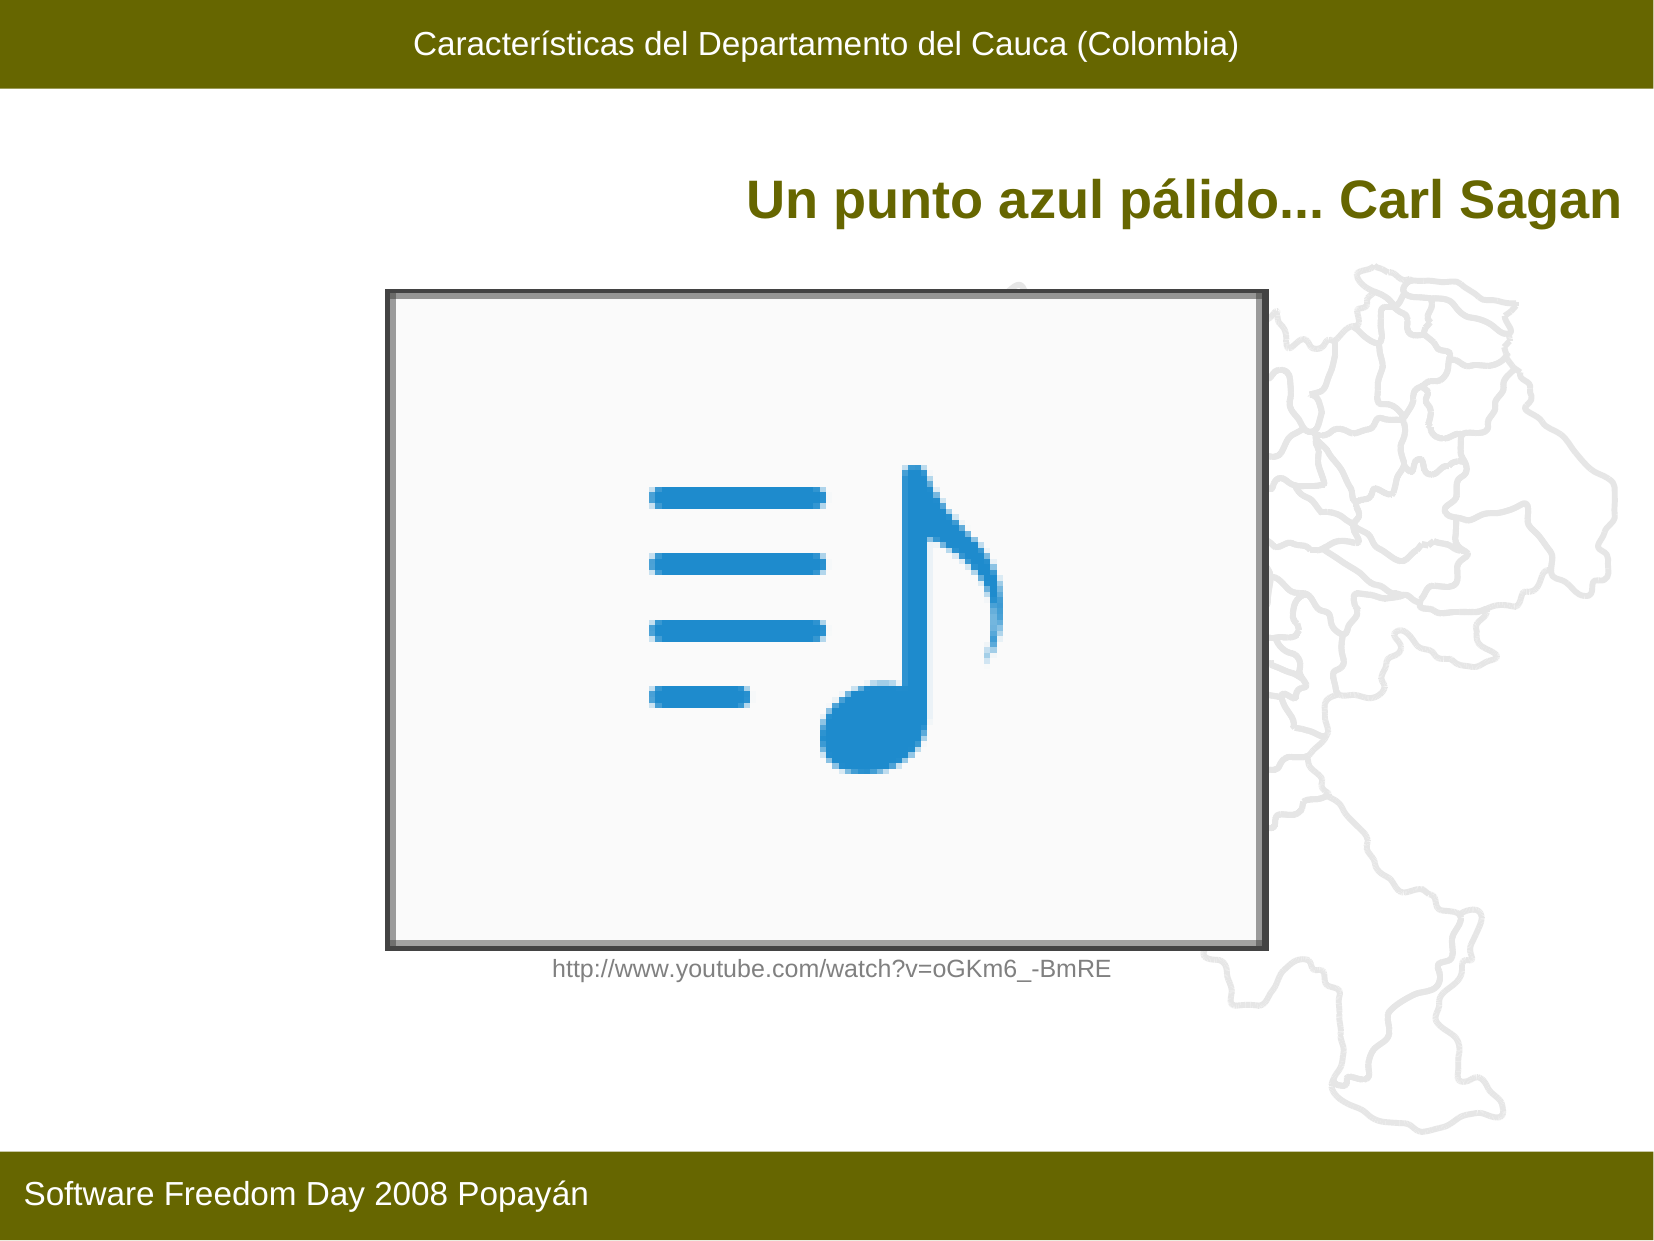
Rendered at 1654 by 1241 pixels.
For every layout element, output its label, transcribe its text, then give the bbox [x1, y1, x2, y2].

text_box http://www.youtube.com/watch?v=oGKm6_-BmRE [551, 954, 1102, 984]
text_box [383, 288, 1270, 952]
title Un punto azul pálido... Carl Sagan [147, 147, 1625, 252]
